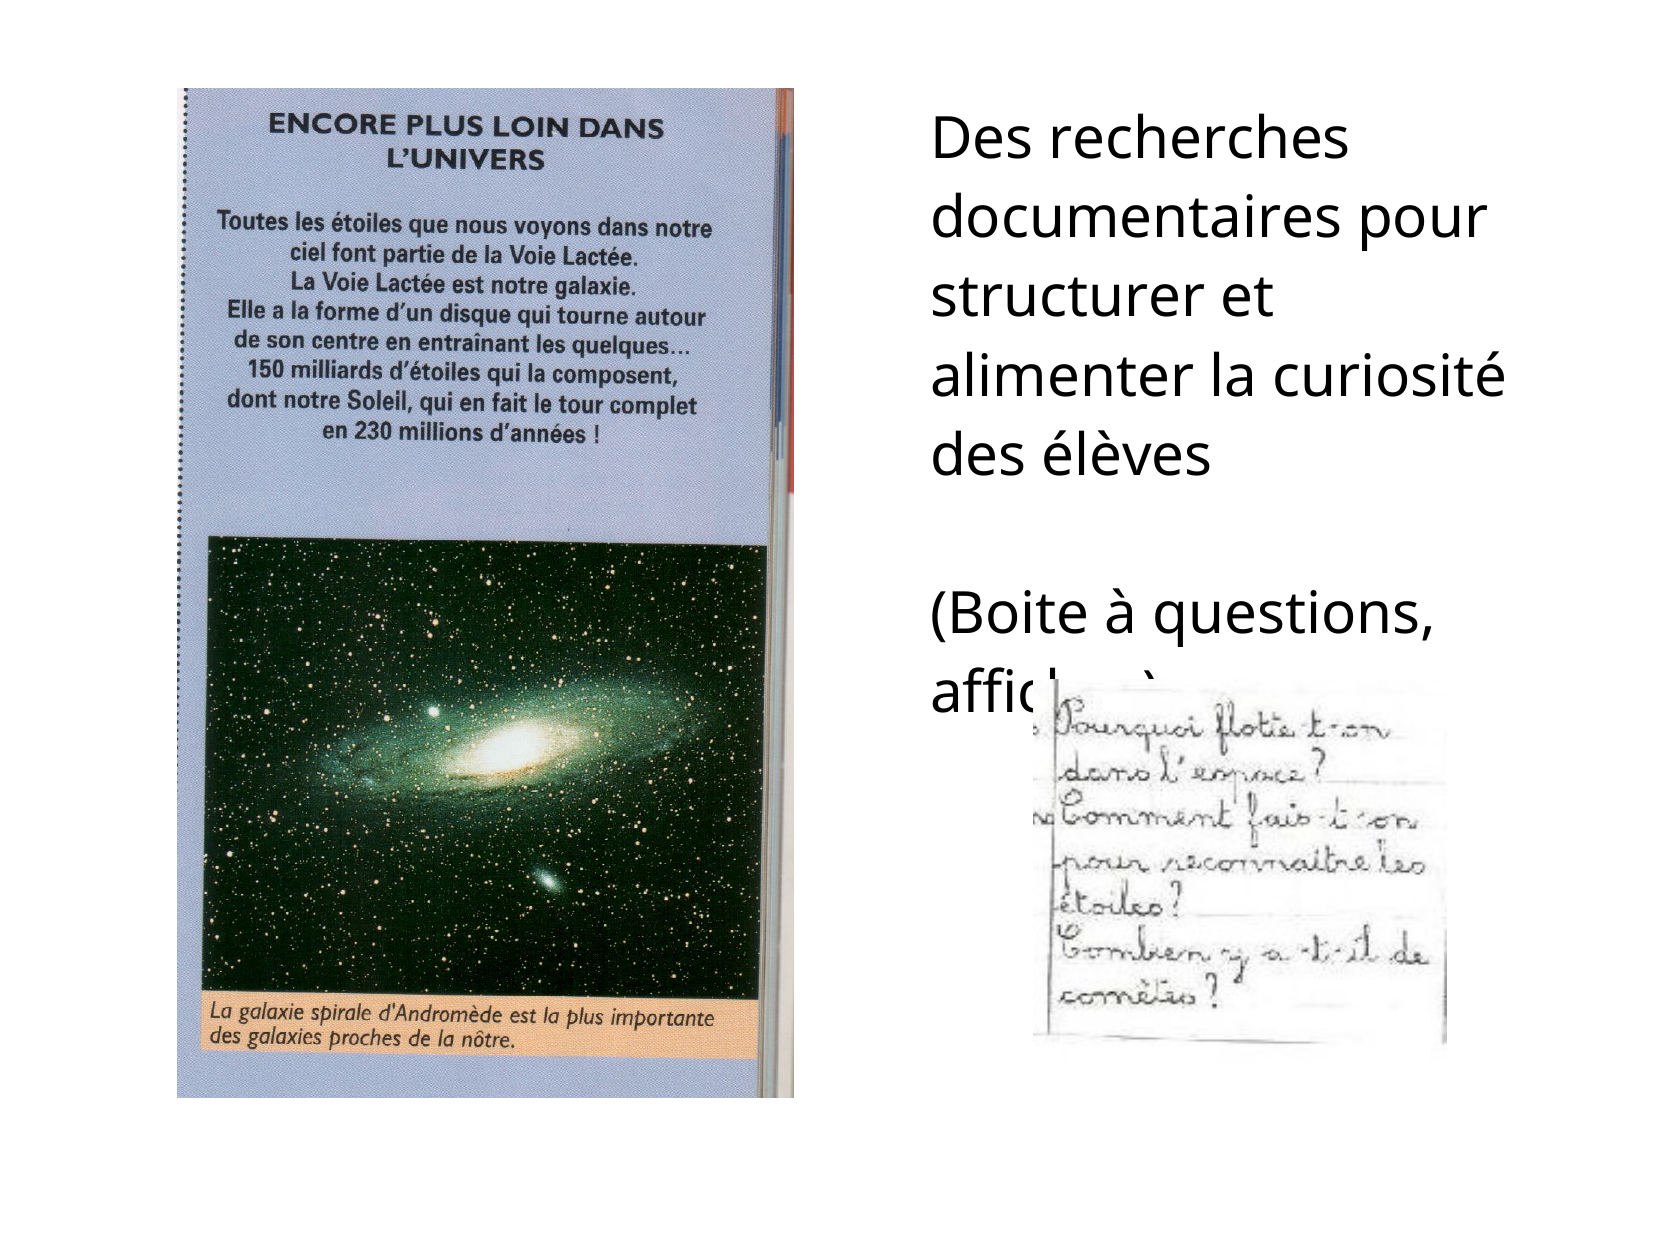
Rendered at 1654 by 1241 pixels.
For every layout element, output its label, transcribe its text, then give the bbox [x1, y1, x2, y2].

text_box Des recherches documentaires pour structurer et alimenter la curiosité des élèves (Boite à questions, affiches) [915, 88, 1536, 648]
picture [1033, 679, 1447, 1063]
picture [177, 88, 794, 1098]
